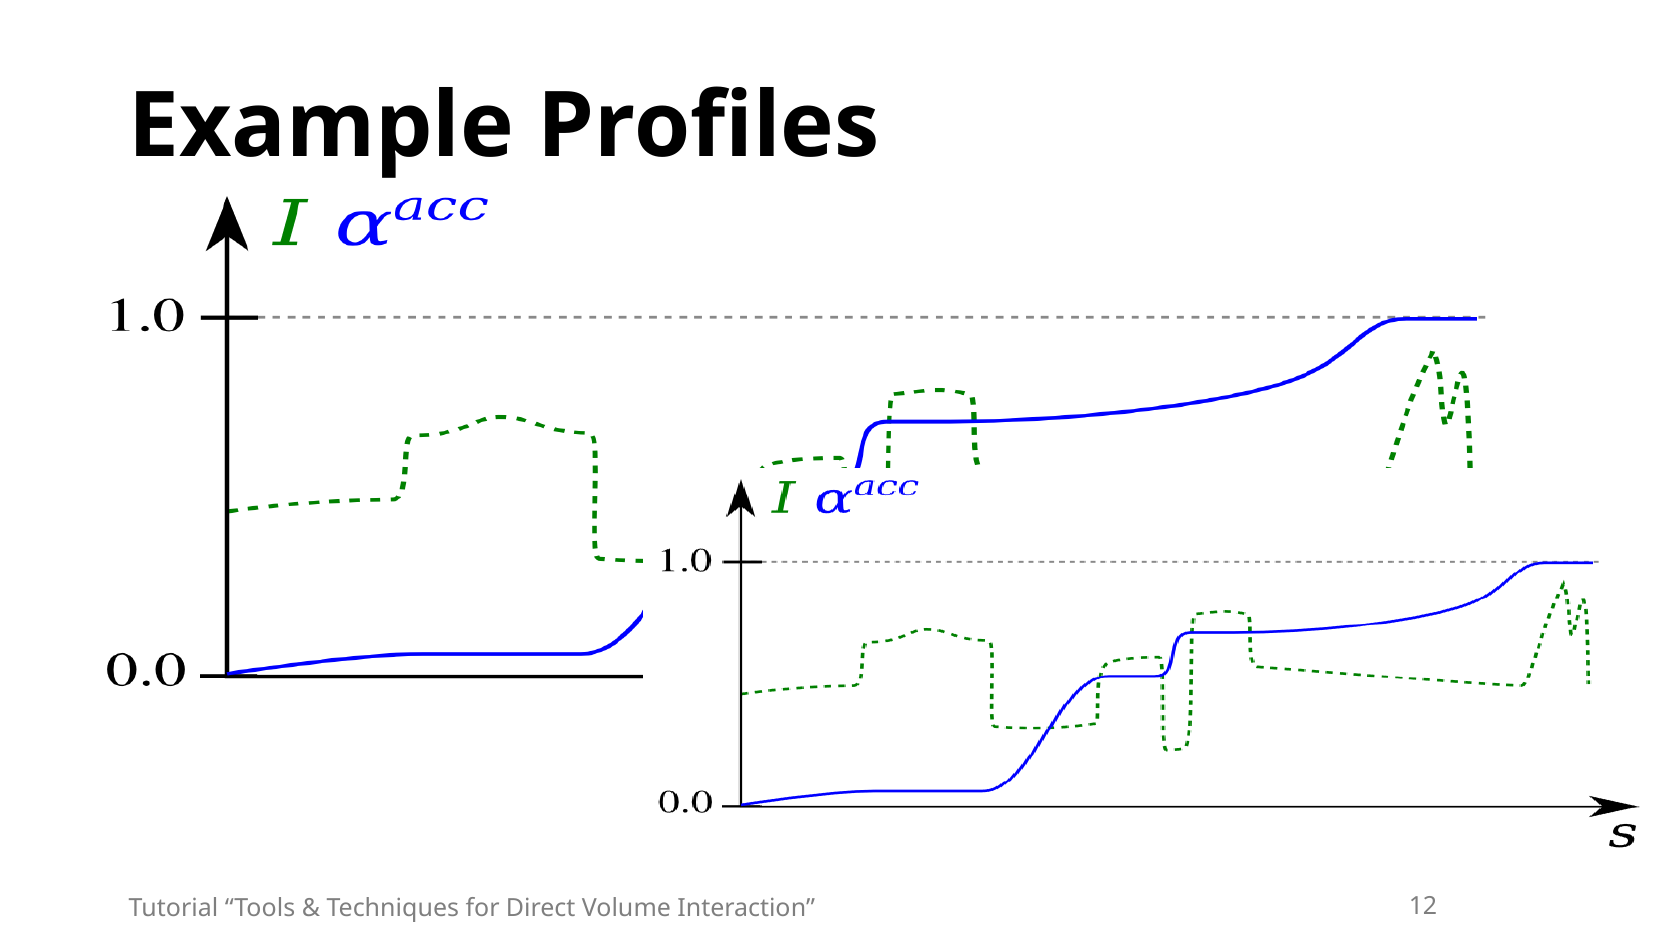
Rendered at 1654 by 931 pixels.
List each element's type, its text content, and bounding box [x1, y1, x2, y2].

title Example Profiles [113, 50, 1540, 183]
picture [100, 183, 1654, 860]
